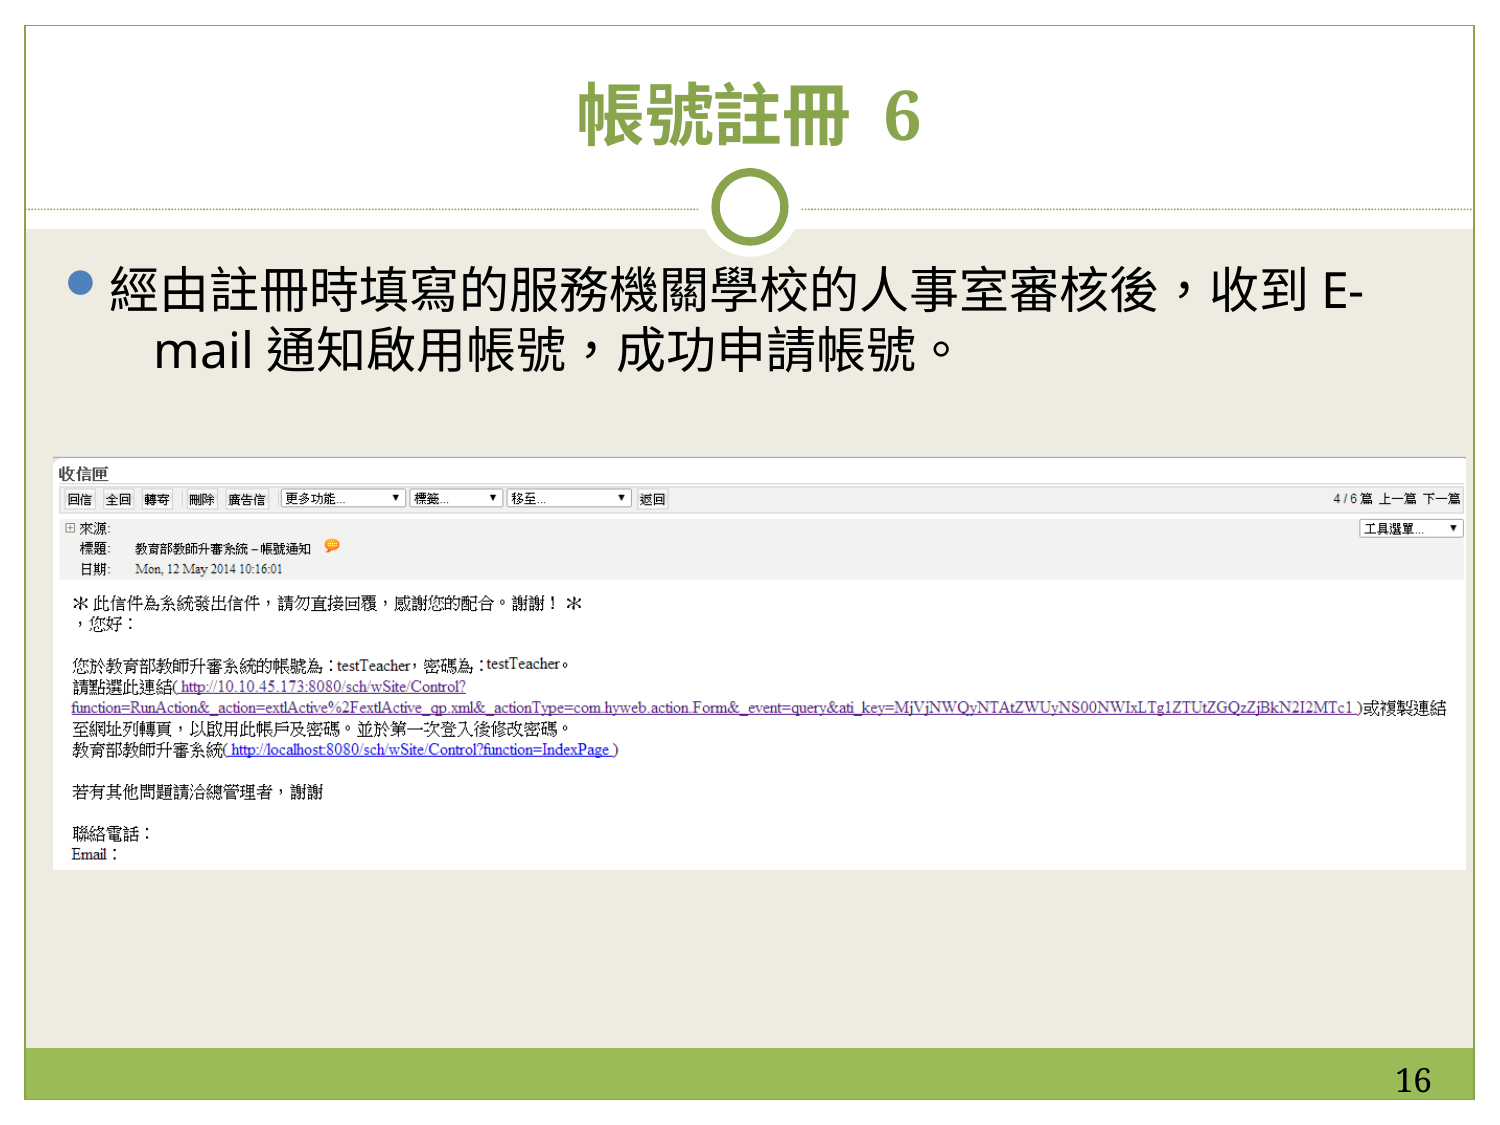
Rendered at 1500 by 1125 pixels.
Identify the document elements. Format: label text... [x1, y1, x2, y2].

picture [53, 456, 1466, 870]
list 經由註冊時填寫的服務機關學校的人事室審核後，收到E-mail通知啟用帳號，成功申請帳號。 [49, 250, 1445, 1001]
text_box [1376, 1045, 1452, 1118]
title 帳號註冊 6 [49, 37, 1450, 162]
